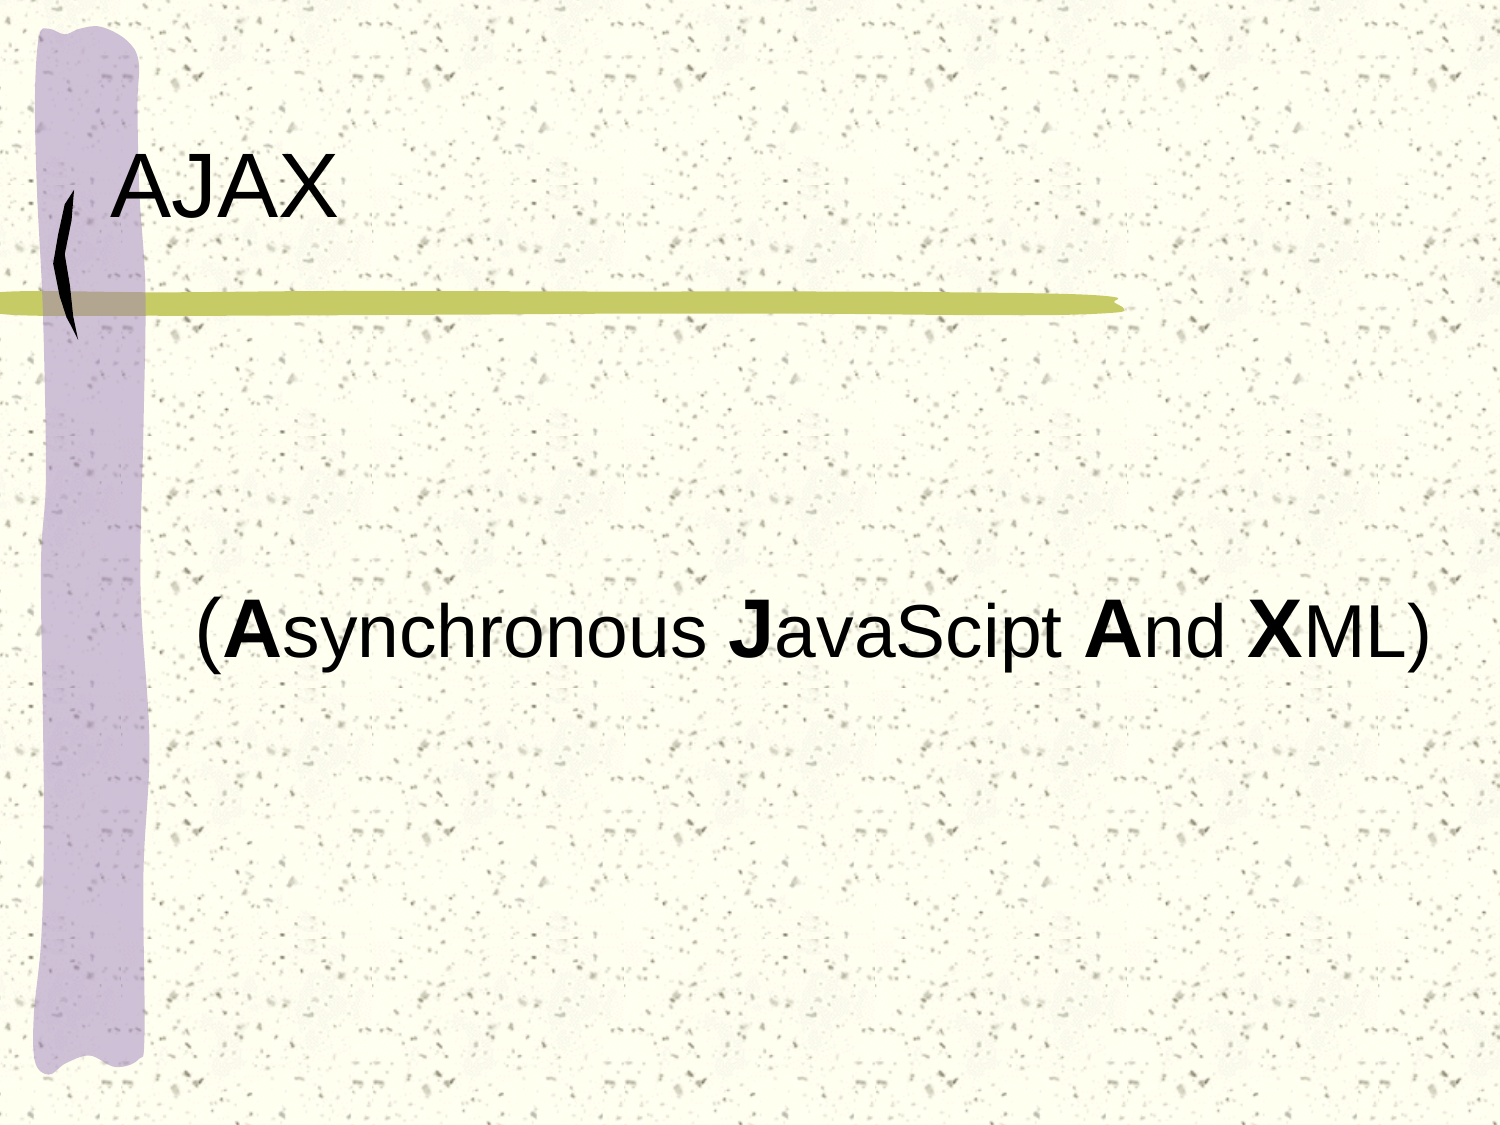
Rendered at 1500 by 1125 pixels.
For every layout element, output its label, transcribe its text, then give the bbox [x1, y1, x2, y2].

picture [0, 0, 1500, 1125]
title AJAX [110, 93, 1392, 282]
text_box (Asynchronous JavaScipt And XML) [194, 581, 1433, 675]
